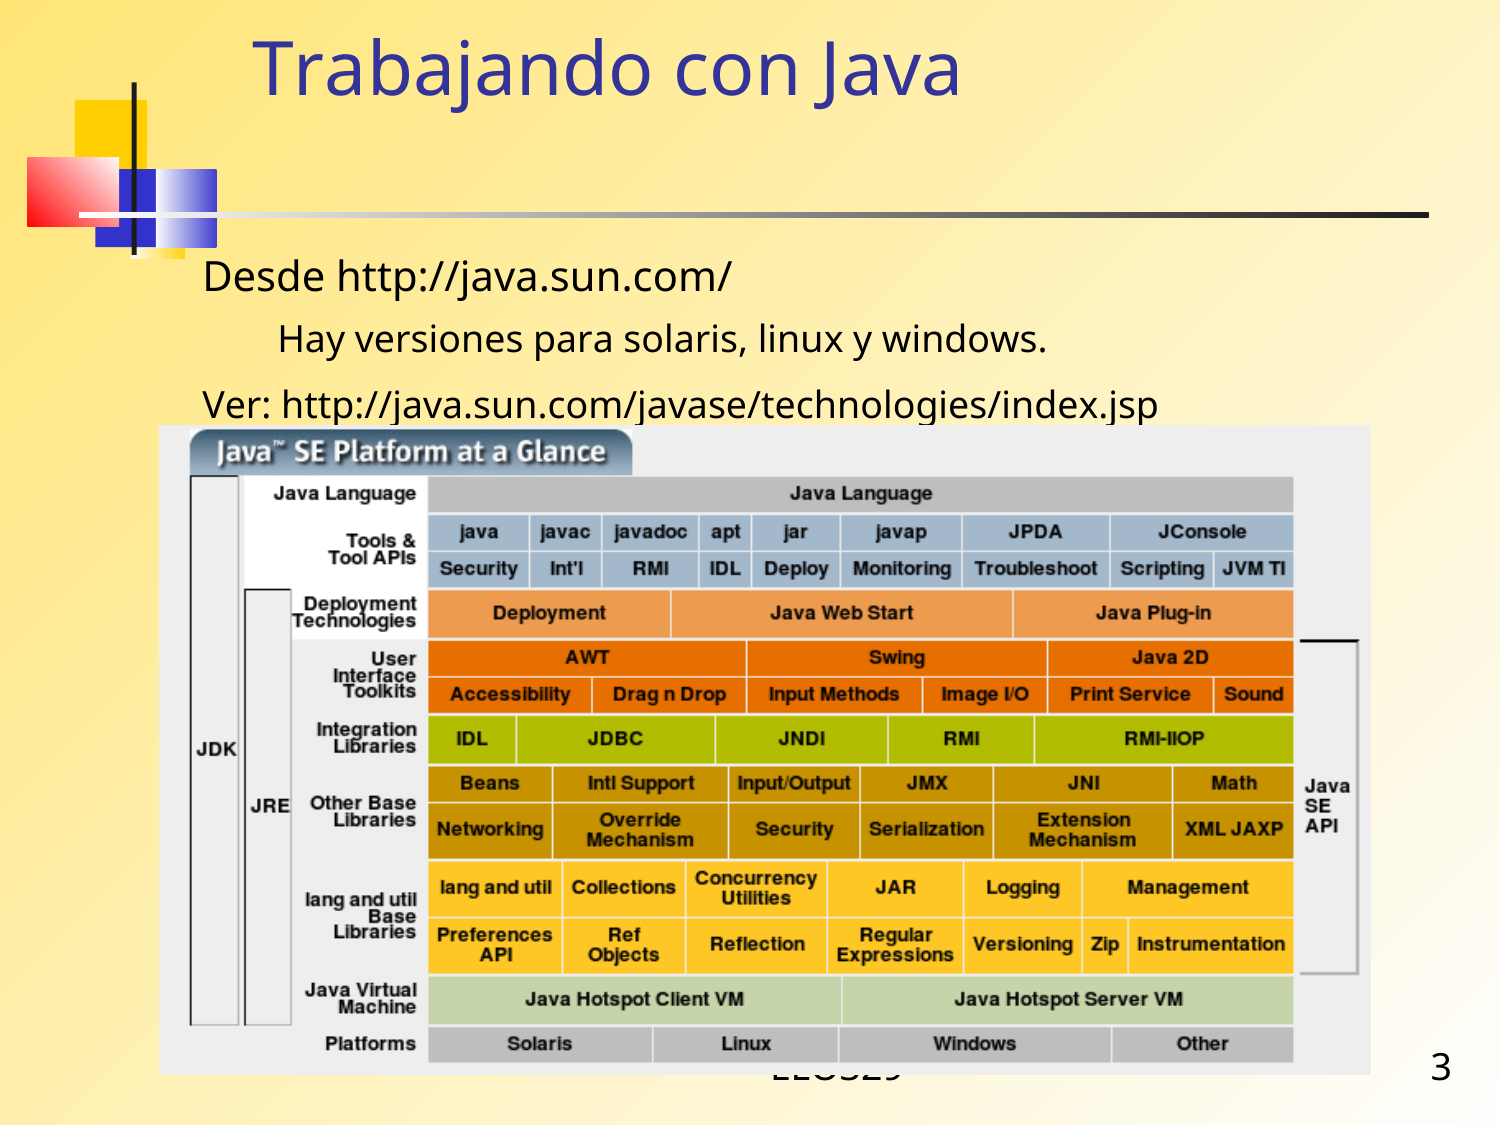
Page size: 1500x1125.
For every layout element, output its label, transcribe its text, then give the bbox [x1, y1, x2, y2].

list Desde http://java.sun.com/ Hay versiones para solaris, linux y windows. Ver: http://java.sun.com/javase/technologies/index.jsp [187, 238, 1393, 464]
picture [159, 425, 1371, 1075]
title Trabajando con Java [237, 0, 1388, 126]
